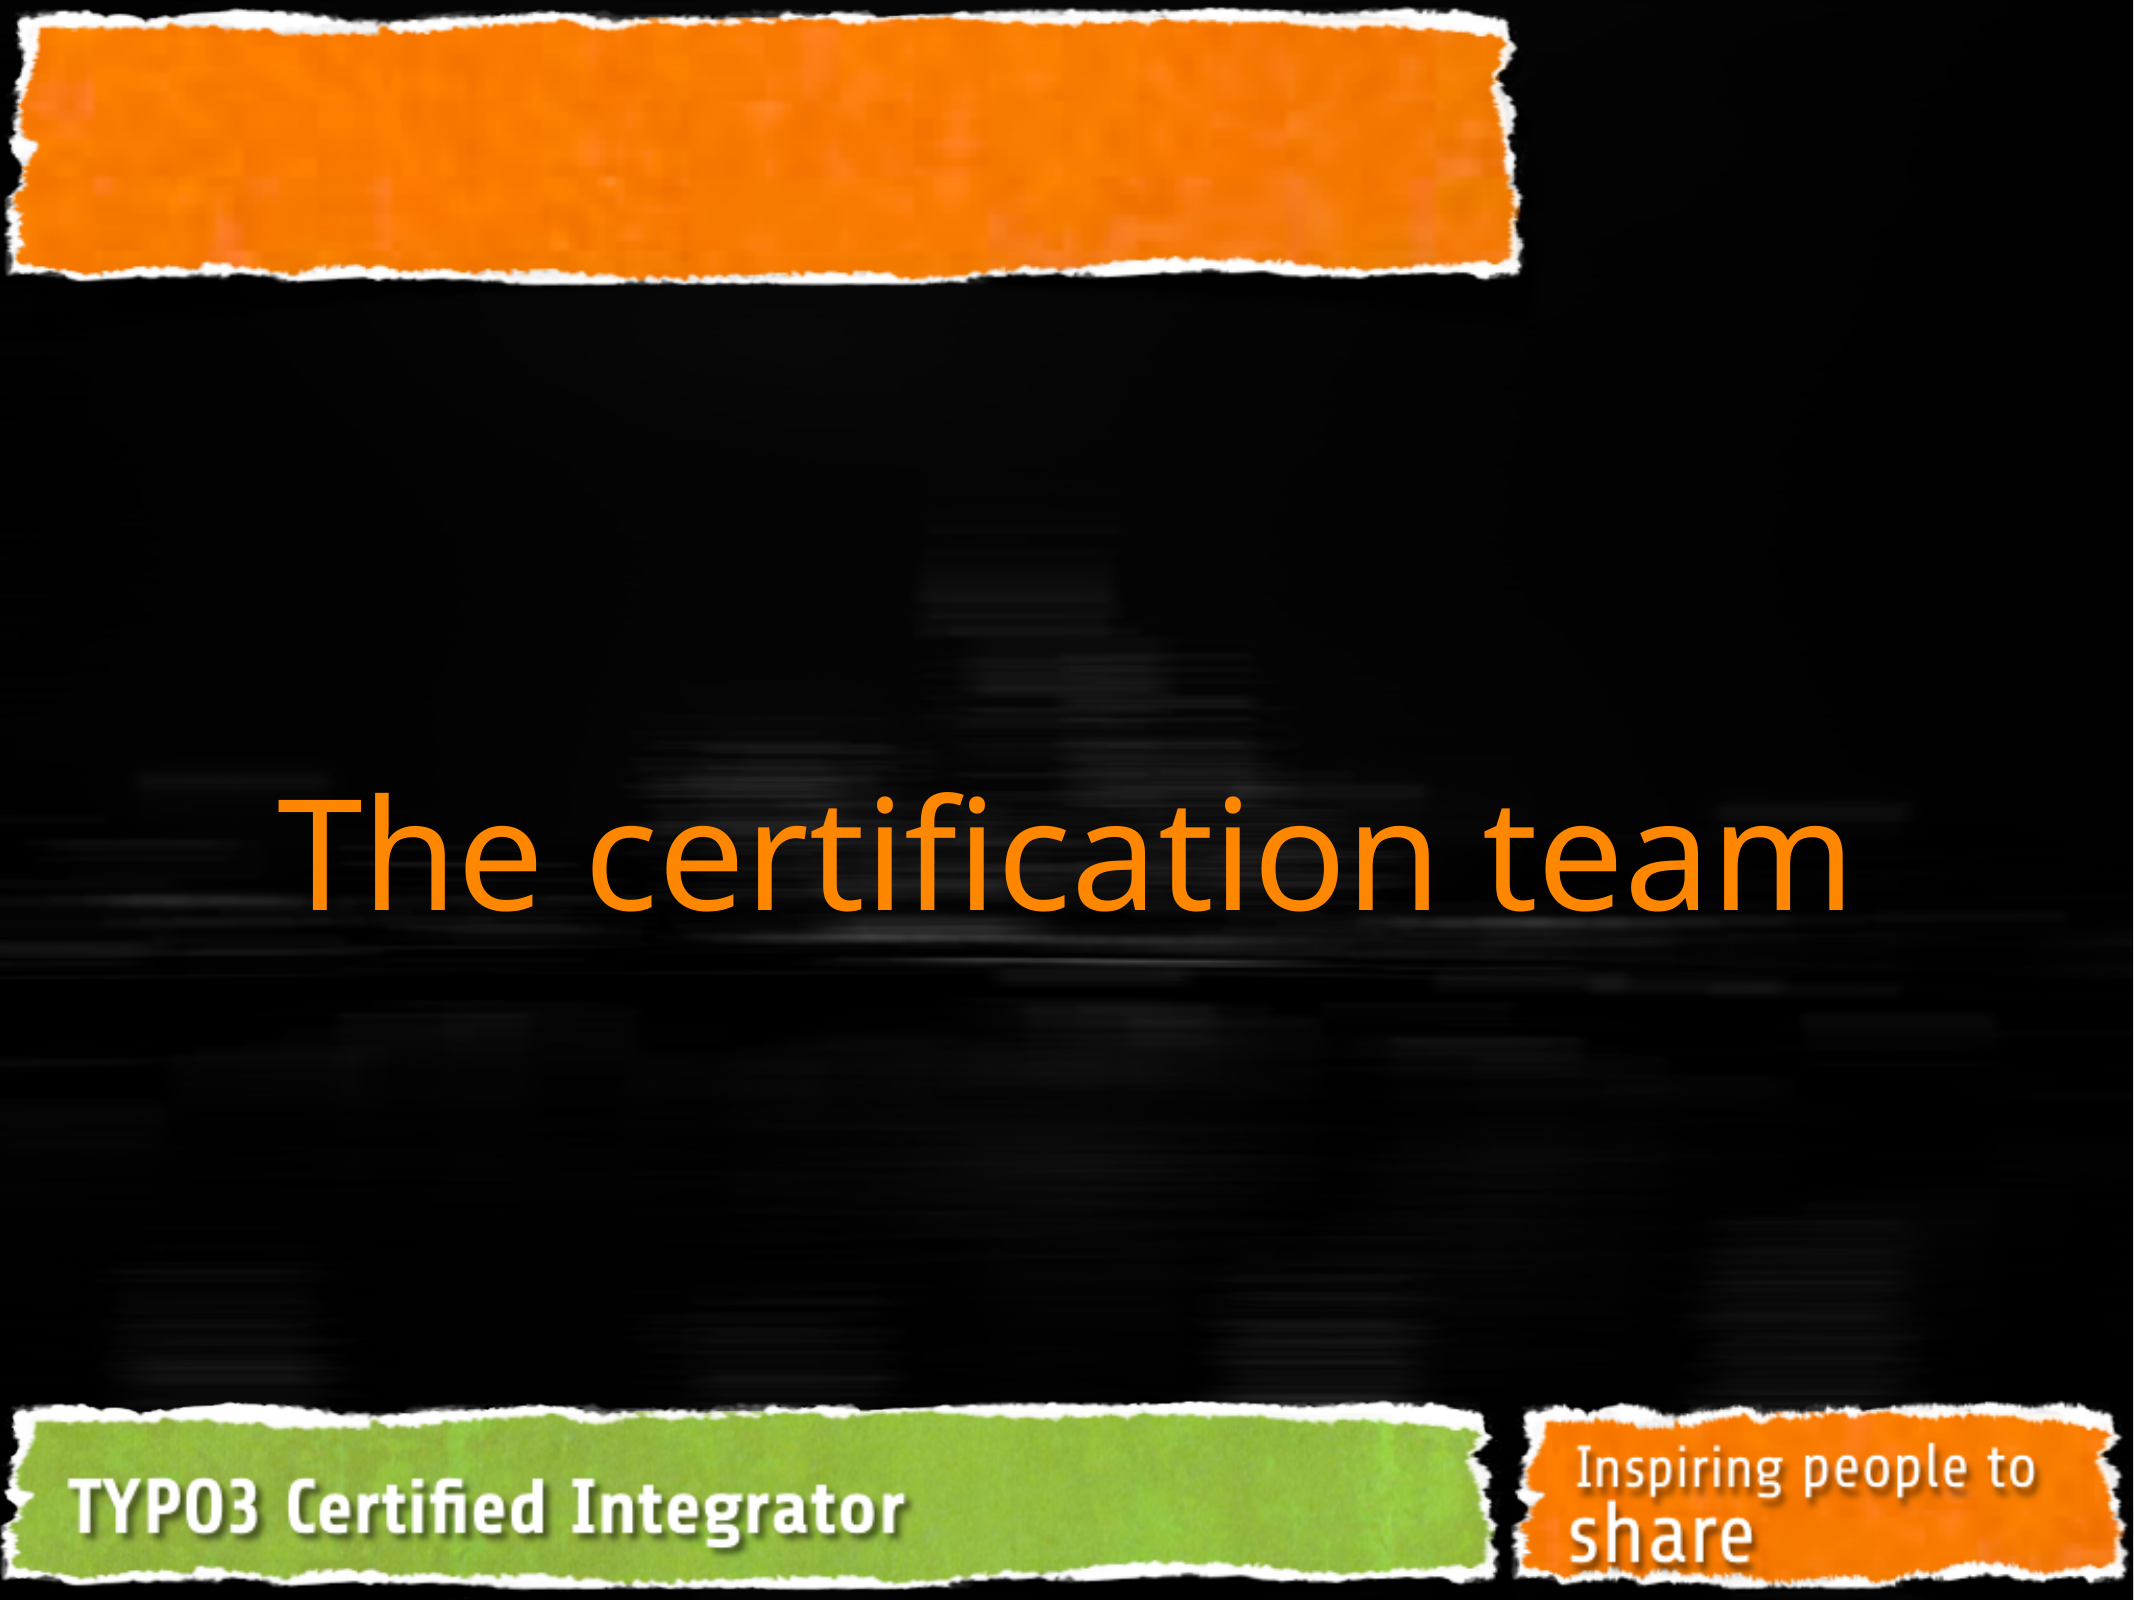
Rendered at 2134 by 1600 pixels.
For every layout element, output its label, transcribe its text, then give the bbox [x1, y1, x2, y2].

picture [0, 0, 2134, 1600]
title The certification team [208, 408, 1925, 950]
